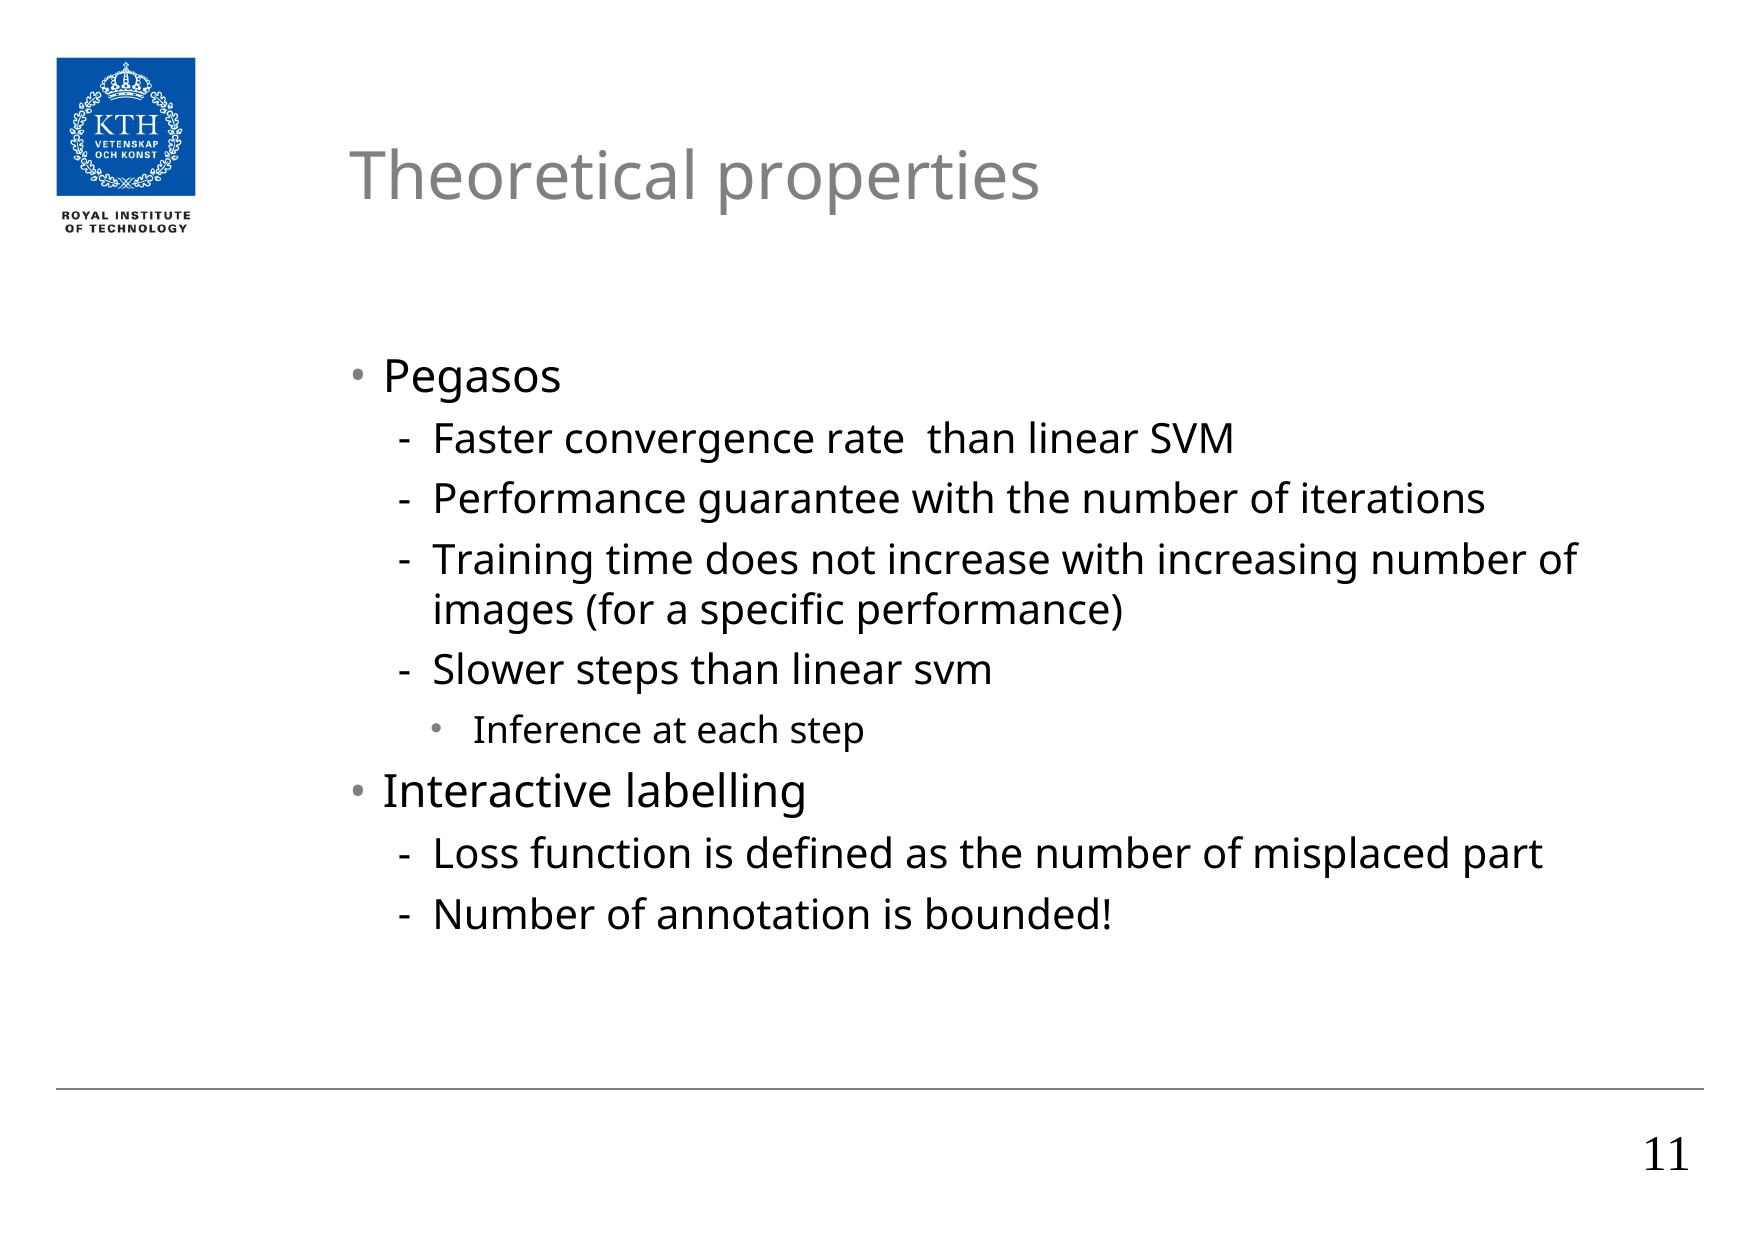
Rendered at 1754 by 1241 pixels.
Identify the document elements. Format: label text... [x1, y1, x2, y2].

list Pegasos Faster convergence rate than linear SVM Performance guarantee with the number of iterations Training time does not increase with increasing number of images (for a specific performance) Slower steps than linear svm Inference at each step Interactive labelling Loss function is defined as the number of misplaced part Number of annotation is bounded! [349, 338, 1667, 1073]
title Theoretical properties [349, 69, 1663, 277]
picture [56, 57, 196, 234]
